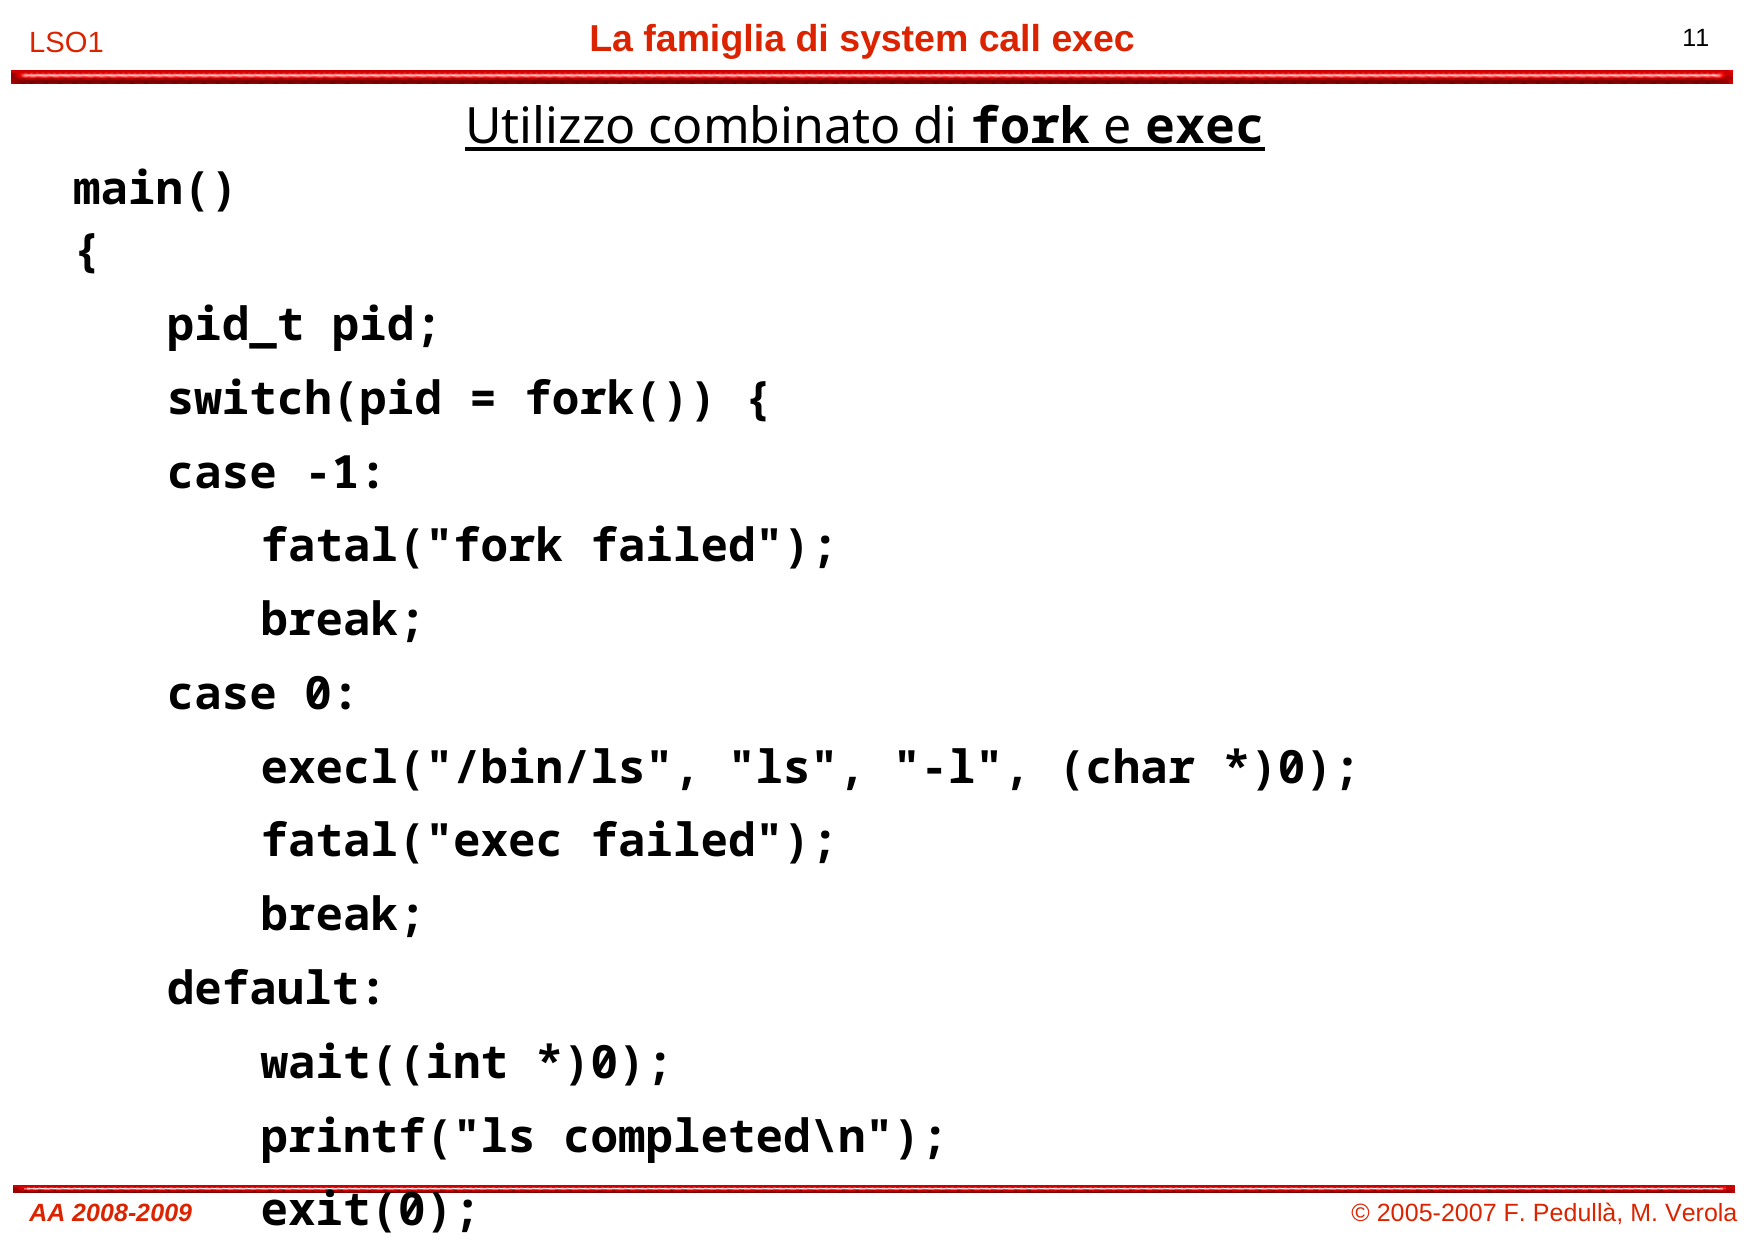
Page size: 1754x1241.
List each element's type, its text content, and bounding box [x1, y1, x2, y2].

title Utilizzo combinato di fork e exec [401, 78, 1330, 174]
picture [13, 1185, 1735, 1193]
picture [11, 70, 1733, 84]
list main() { pid_t pid; switch(pid = fork()) { case -1: fatal("fork failed"); break; case 0: execl("/bin/ls", "ls", "-l", (char *)0); fatal("exec failed"); break; default: wait((int *)0); printf("ls completed\n"); exit(0); } } [58, 147, 1696, 1182]
